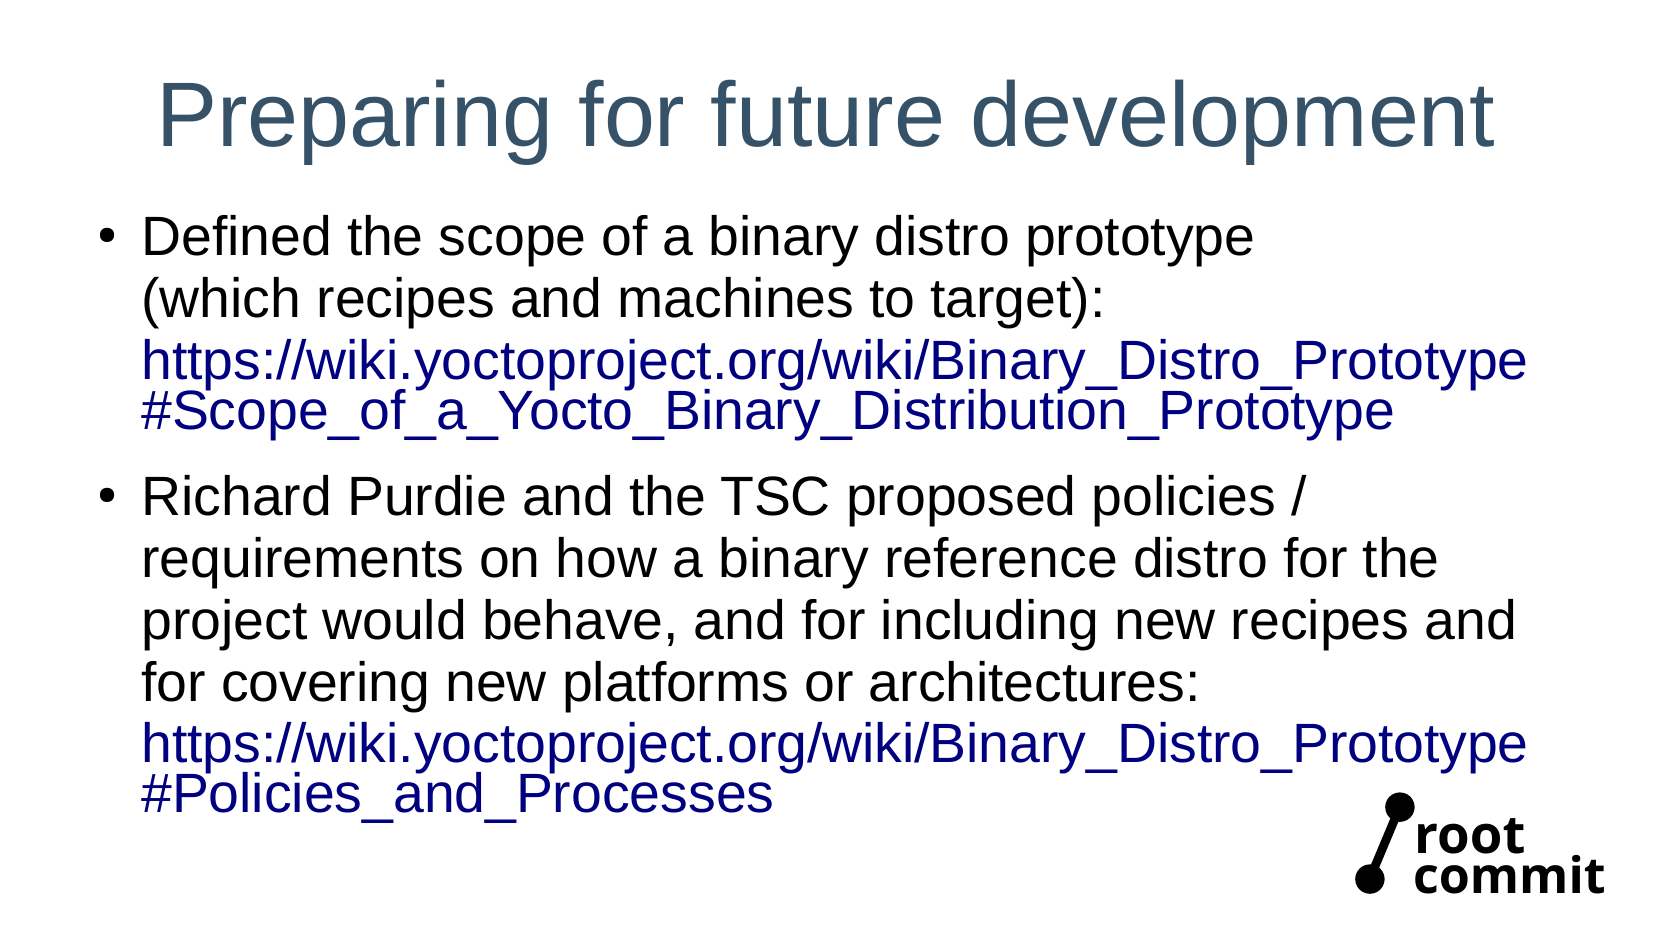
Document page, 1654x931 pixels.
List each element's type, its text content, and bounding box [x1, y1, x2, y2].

title Preparing for future development [82, 37, 1571, 193]
list Defined the scope of a binary distro prototype (which recipes and machines to target): https://wiki.yoctoproject.org/wiki/Binary_Distro_Prototype#Scope_of_a_Yocto_Binary_Distribution_Prototype Richard Purdie and the TSC proposed policies / requirements on how a binary reference distro for the project would behave, and for including new recipes and for covering new platforms or architectures: https://wiki.yoctoproject.org/wiki/Binary_Distro_Prototype#Policies_and_Processes [82, 205, 1538, 788]
